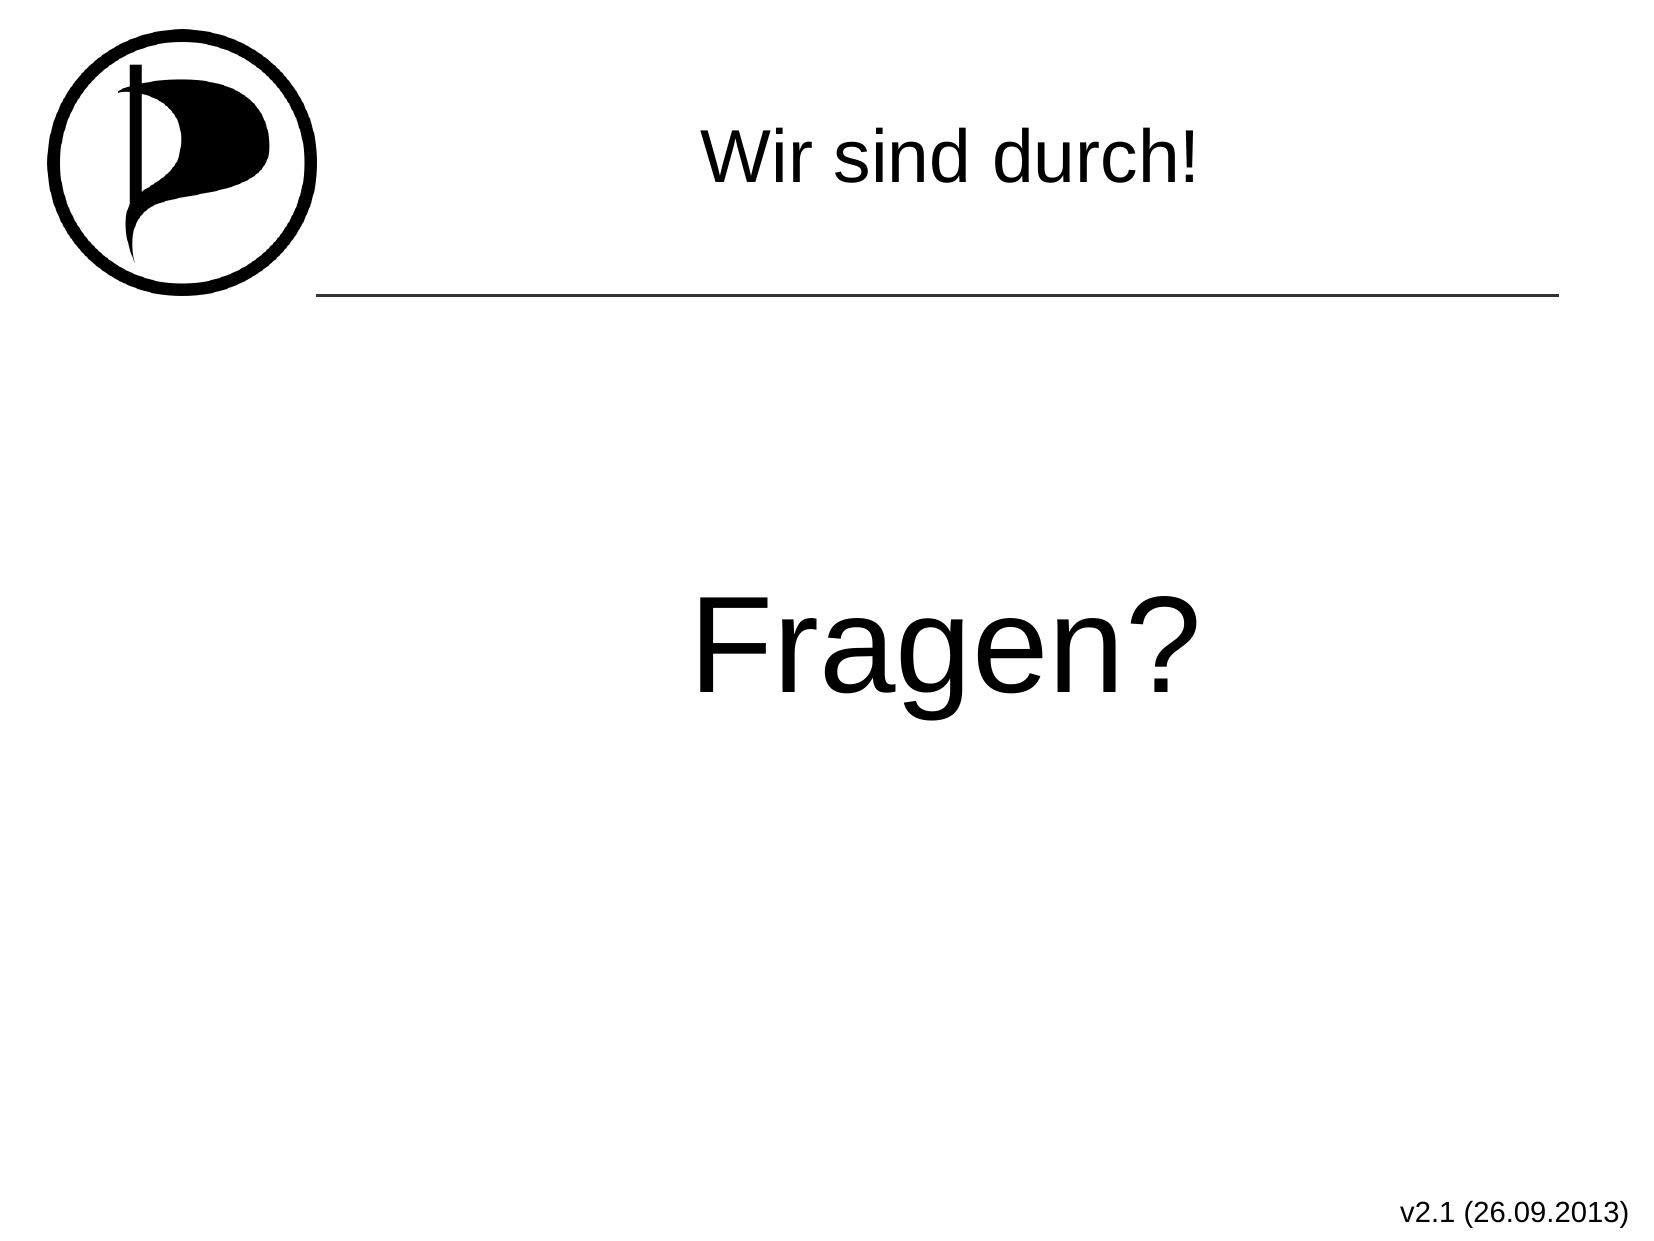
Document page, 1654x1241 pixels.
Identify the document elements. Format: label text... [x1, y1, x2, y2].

title Wir sind durch! [330, 49, 1571, 257]
list v2.1 (26.09.2013) [1358, 1192, 1654, 1241]
list Fragen? [354, 555, 1538, 1010]
picture [47, 29, 317, 296]
